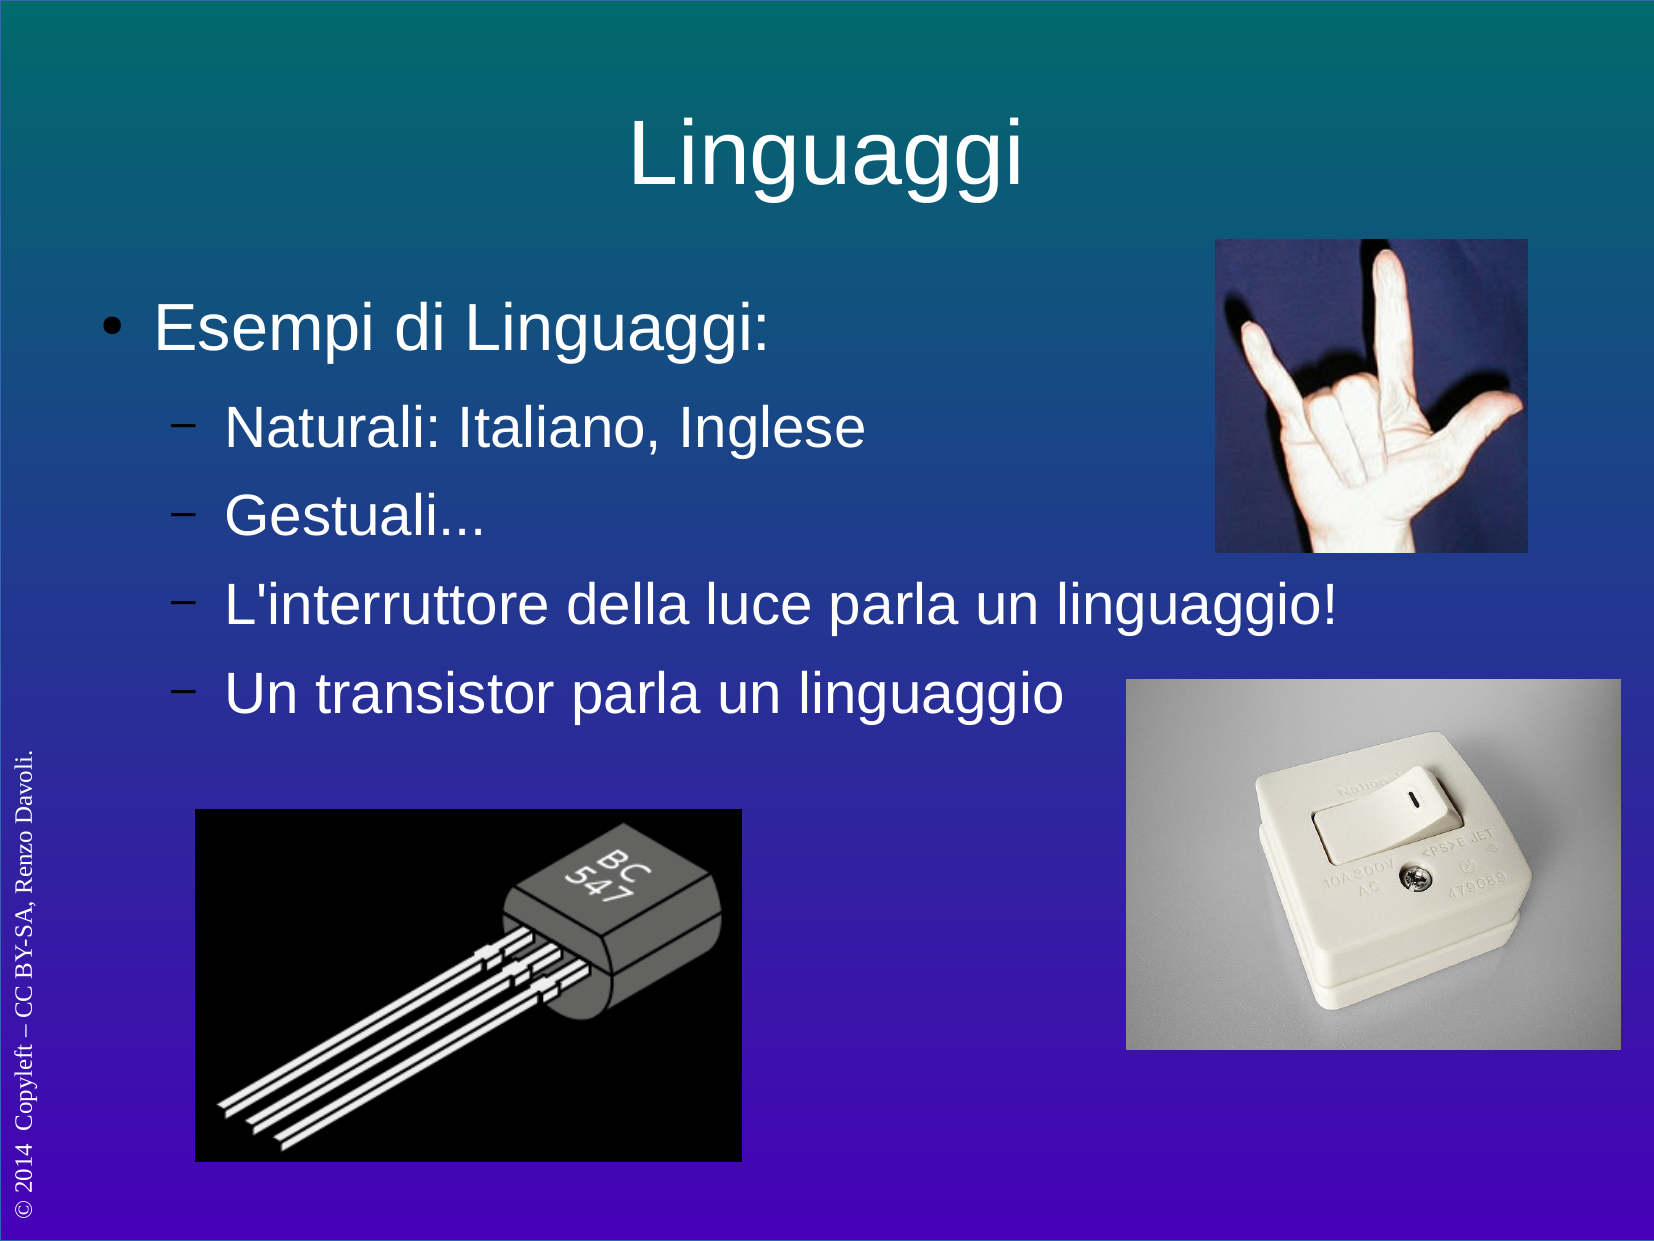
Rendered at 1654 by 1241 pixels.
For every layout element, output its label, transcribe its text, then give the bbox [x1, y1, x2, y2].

picture [1126, 679, 1621, 1051]
list Esempi di Linguaggi: Naturali: Italiano, Inglese Gestuali... L'interruttore della luce parla un linguaggio! Un transistor parla un linguaggio [82, 290, 1571, 1010]
picture [1215, 239, 1528, 553]
picture [195, 809, 742, 1162]
title Linguaggi [82, 49, 1571, 257]
